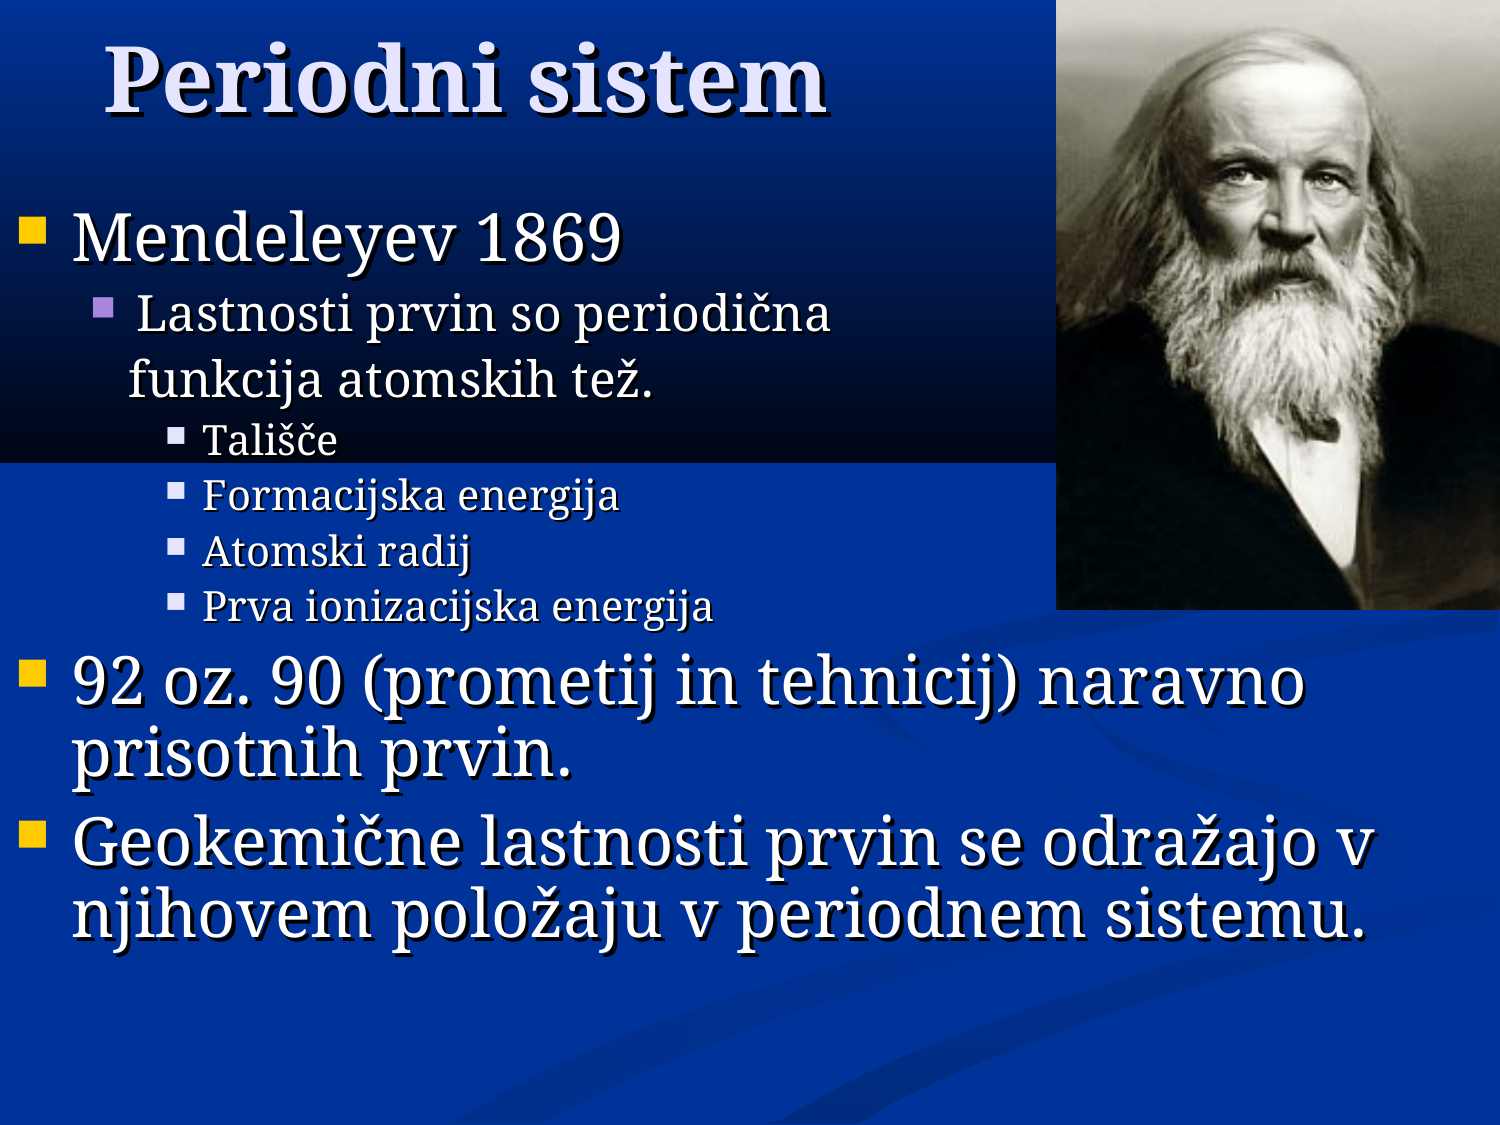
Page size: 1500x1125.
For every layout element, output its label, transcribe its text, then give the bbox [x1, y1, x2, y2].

picture [1056, 0, 1500, 610]
list Mendeleyev 1869 Lastnosti prvin so periodična funkcija atomskih tež. Tališče Formacijska energija Atomski radij Prva ionizacijska energija 92 oz. 90 (prometij in tehnicij) naravno prisotnih prvin. Geokemične lastnosti prvin se odražajo v njihovem položaju v periodnem sistemu. [0, 196, 1500, 1125]
title Periodni sistem [0, 0, 934, 152]
